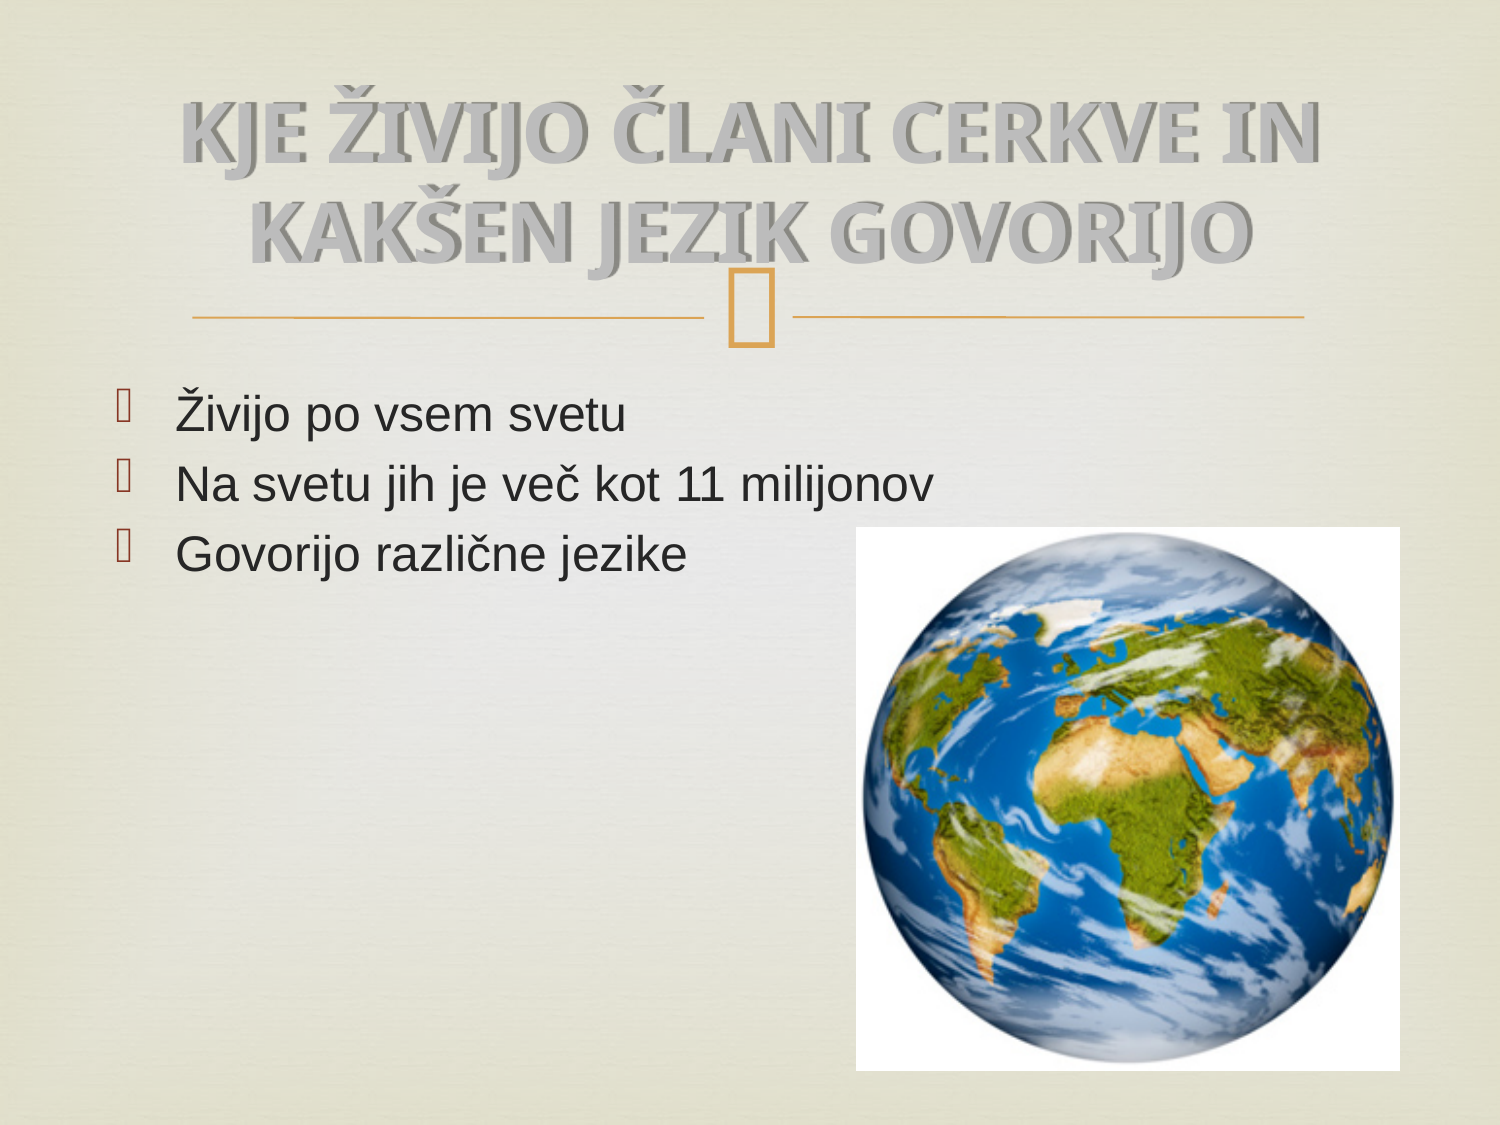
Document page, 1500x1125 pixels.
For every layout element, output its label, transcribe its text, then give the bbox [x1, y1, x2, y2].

picture [856, 527, 1400, 1071]
title KJE ŽIVIJO ČLANI CERKVE IN KAKŠEN JEZIK GOVORIJO [112, 93, 1386, 267]
list Živijo po vsem svetu Na svetu jih je več kot 11 milijonov Govorijo različne jezike [100, 373, 1371, 1010]
